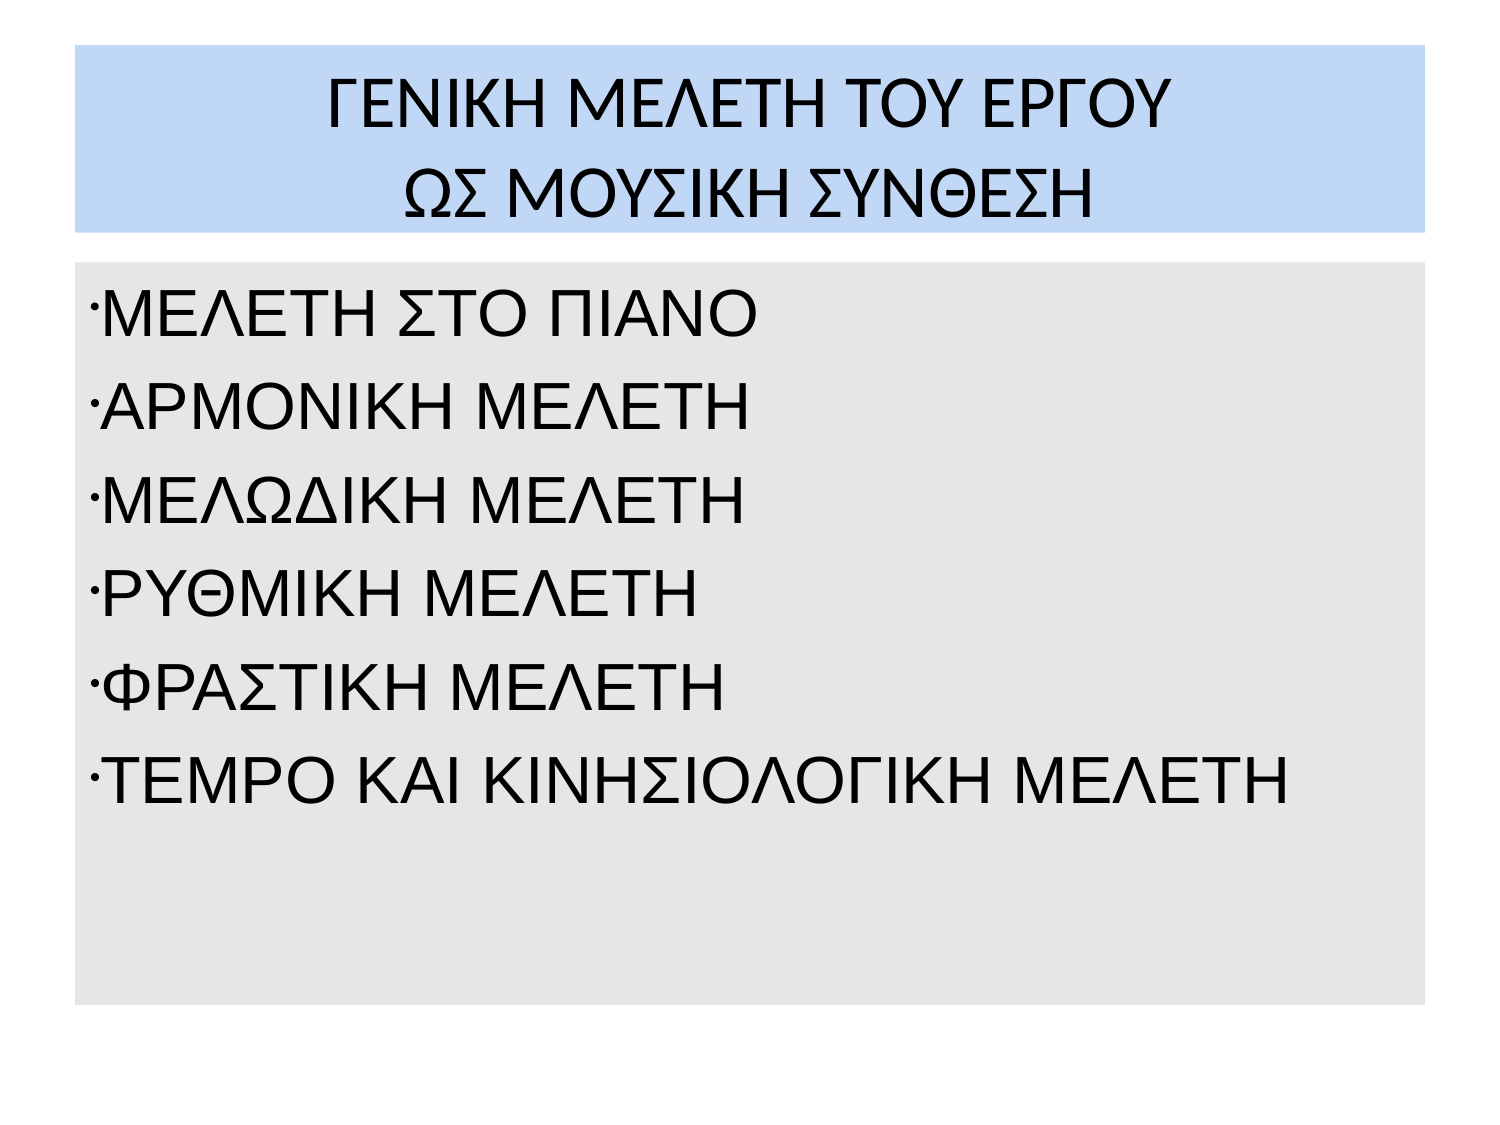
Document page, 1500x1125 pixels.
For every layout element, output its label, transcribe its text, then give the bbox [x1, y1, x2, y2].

title ΓΕΝΙΚΗ ΜΕΛΕΤΗ ΤΟΥ ΕΡΓΟΥ ΩΣ ΜΟΥΣΙΚΗ ΣΥΝΘΕΣΗ [75, 45, 1425, 233]
list ΜΕΛΕΤΗ ΣΤΟ ΠΙΑΝΟ ΑΡΜΟΝΙΚΗ ΜΕΛΕΤΗ ΜΕΛΩΔΙΚΗ ΜΕΛΕΤΗ ΡΥΘΜΙΚΗ ΜΕΛΕΤΗ ΦΡΑΣΤΙΚΗ ΜΕΛΕΤΗ TEMPO ΚΑΙ ΚΙΝΗΣΙΟΛΟΓΙΚΗ ΜΕΛΕΤΗ [75, 262, 1425, 1005]
